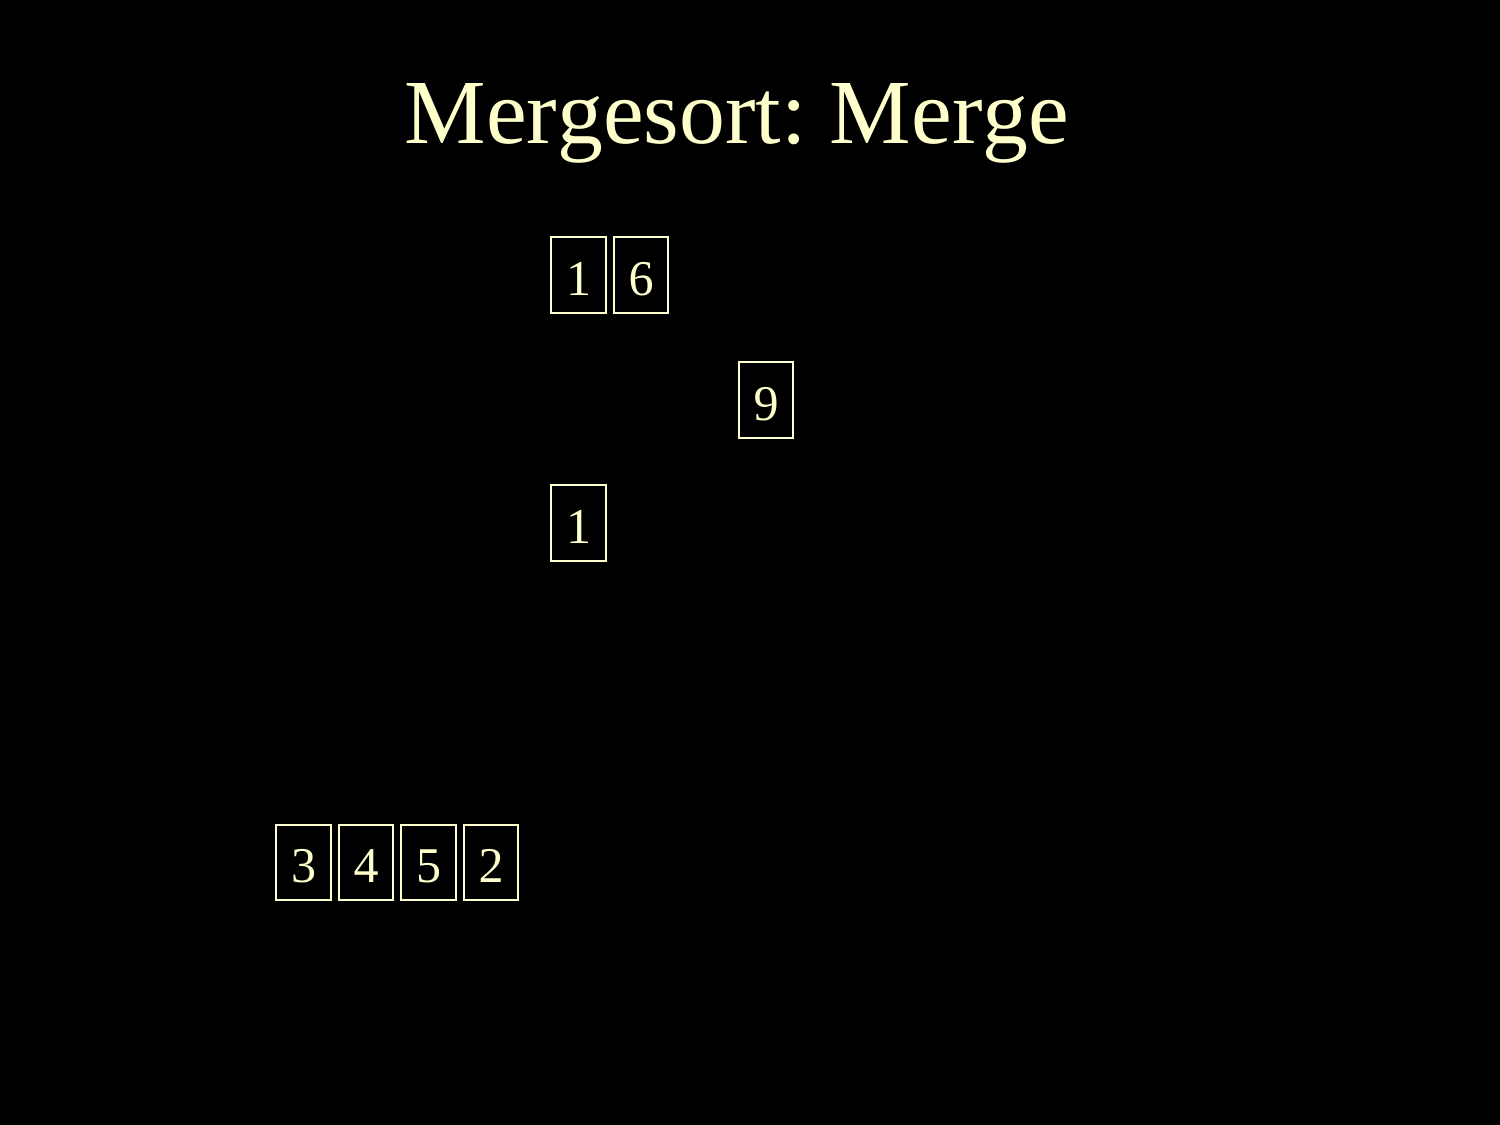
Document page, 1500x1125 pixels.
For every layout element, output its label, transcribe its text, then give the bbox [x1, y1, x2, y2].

text_box 1 [551, 237, 606, 313]
text_box 6 [613, 237, 669, 313]
text_box 5 [401, 824, 456, 901]
title Mergesort: Merge [8, 50, 1467, 176]
text_box 9 [738, 362, 794, 438]
text_box 1 [551, 485, 606, 561]
text_box 3 [276, 824, 331, 901]
text_box 2 [463, 824, 519, 901]
text_box 4 [338, 824, 394, 901]
